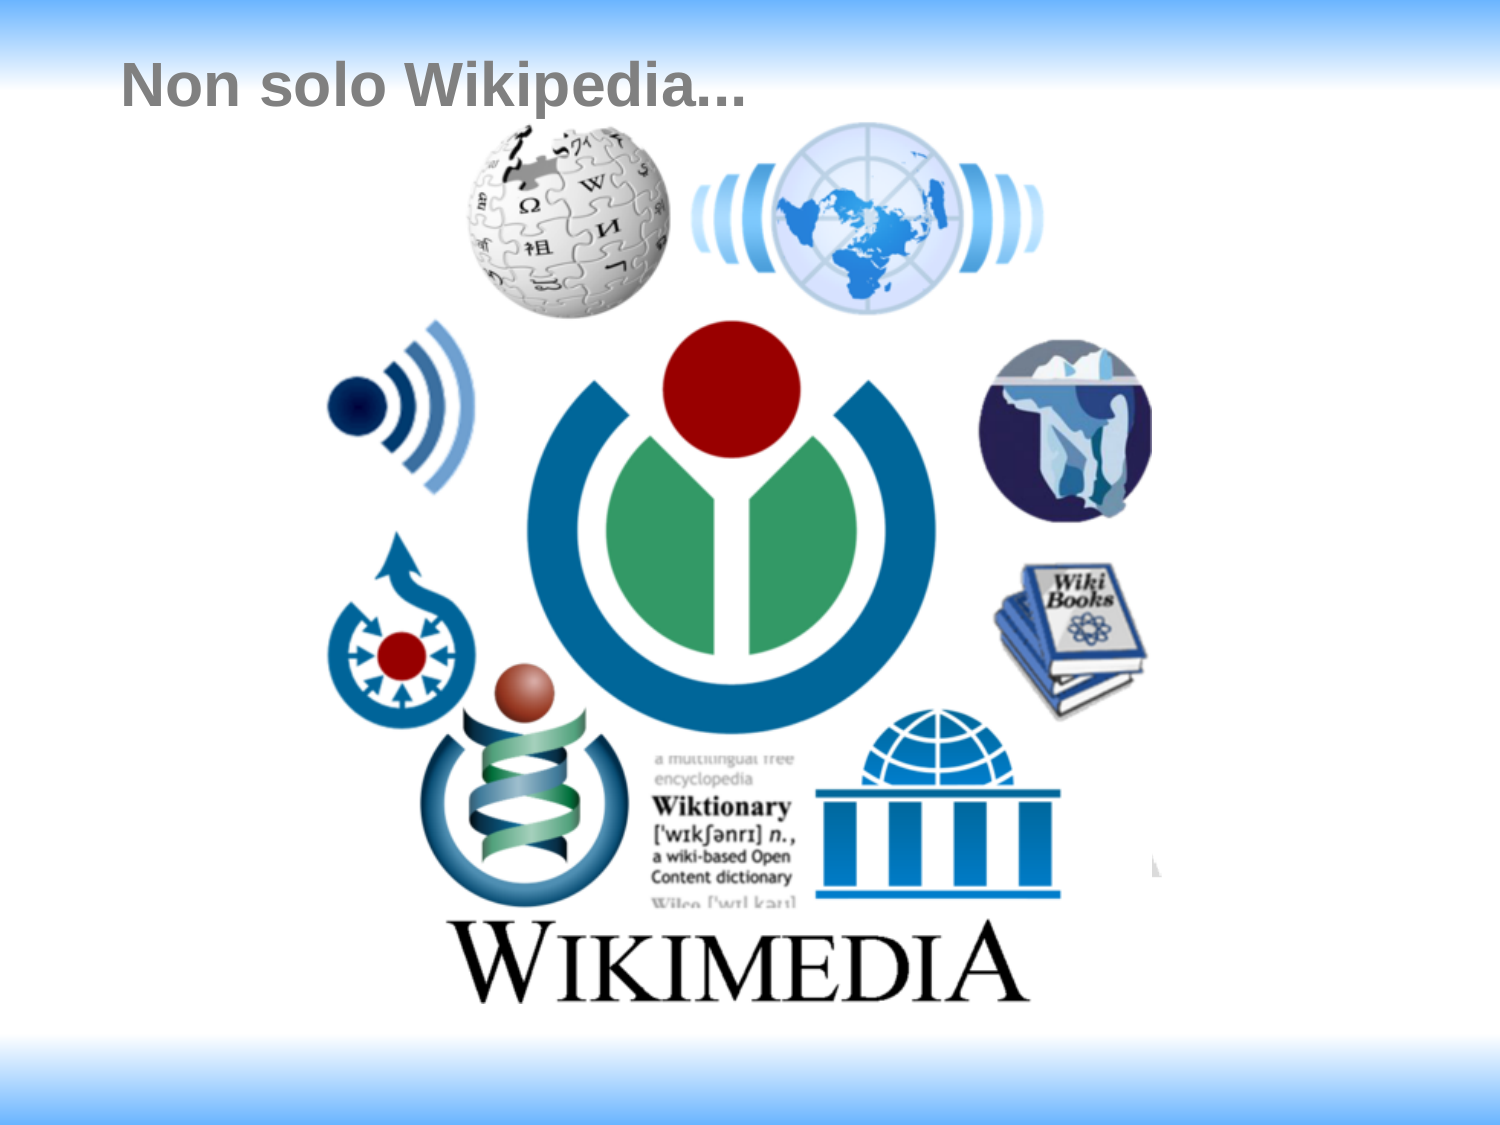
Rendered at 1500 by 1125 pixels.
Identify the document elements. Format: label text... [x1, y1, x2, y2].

text_box [0, 0, 1500, 91]
picture [75, 91, 1426, 1034]
text_box Non solo Wikipedia... [120, 50, 1479, 120]
text_box [0, 1034, 1500, 1125]
